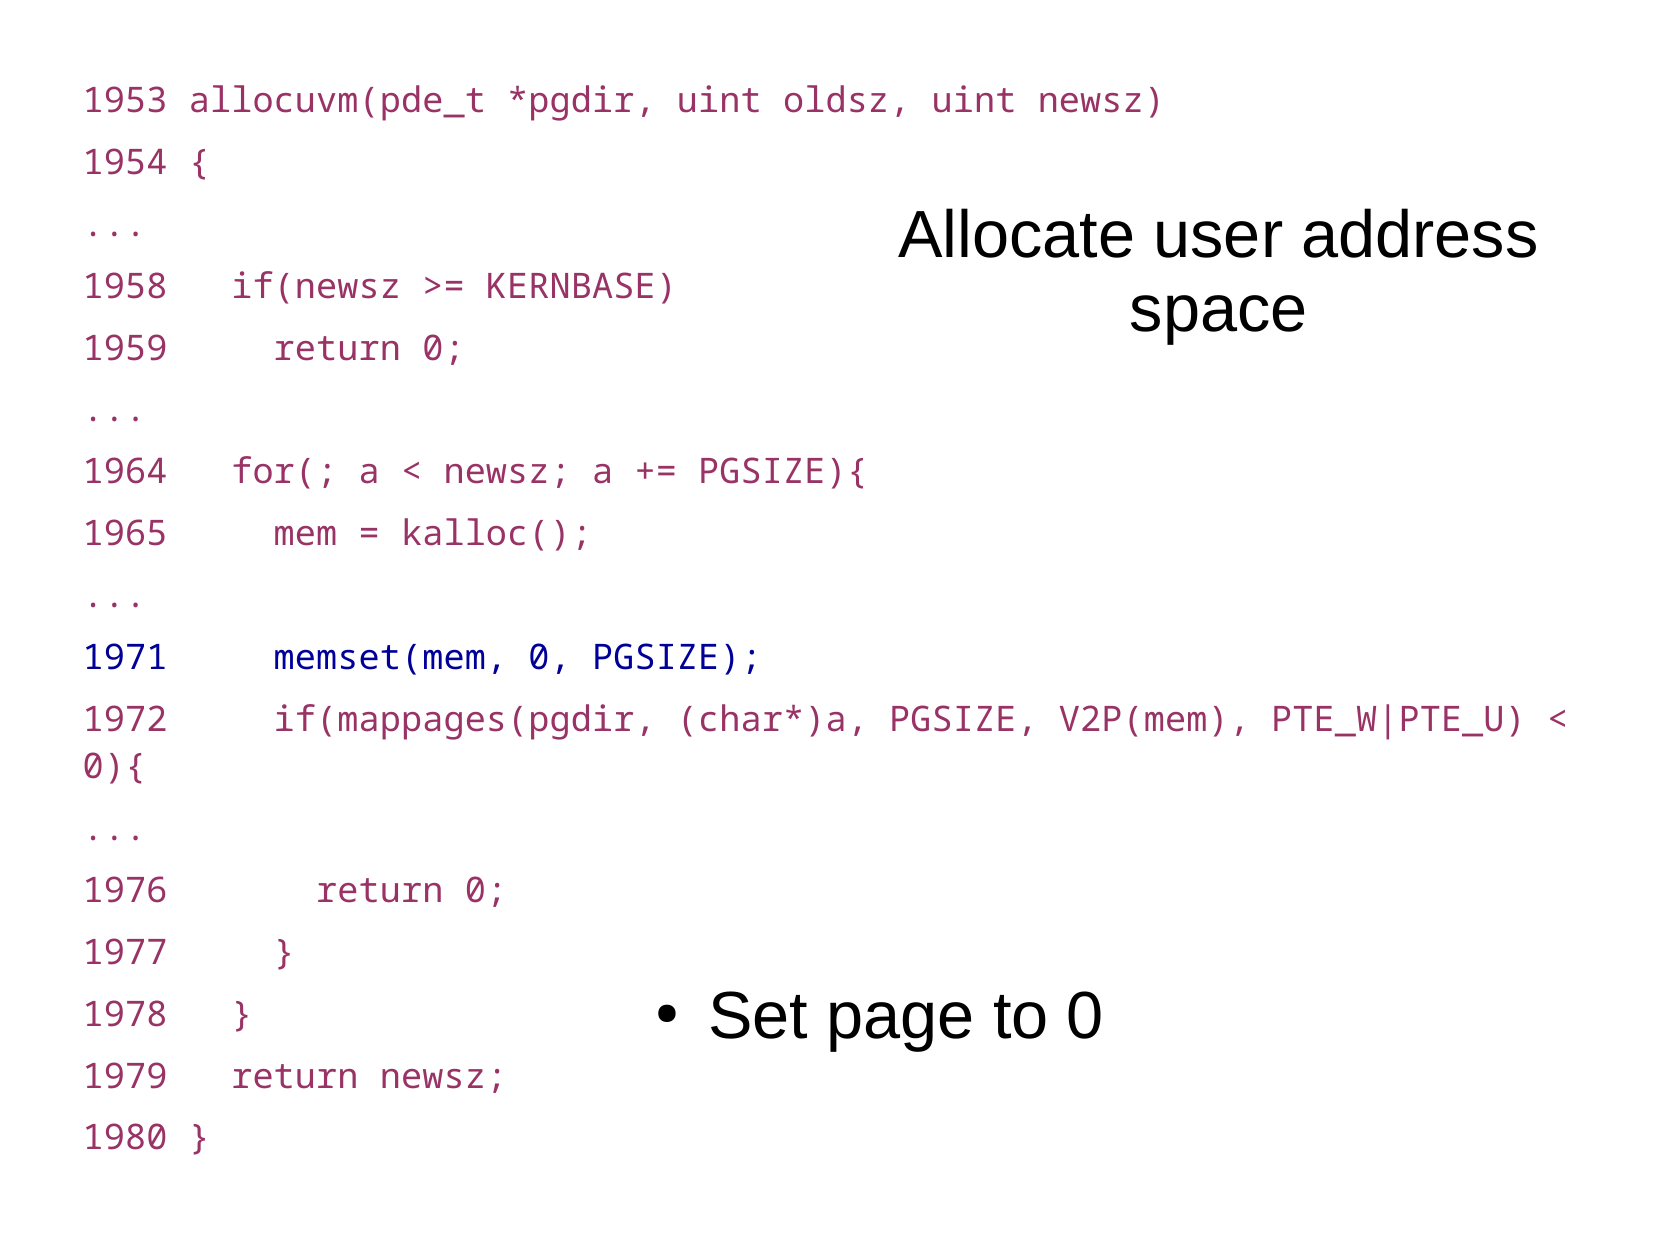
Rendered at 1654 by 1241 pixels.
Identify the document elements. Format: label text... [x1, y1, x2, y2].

list 1953 allocuvm(pde_t *pgdir, uint oldsz, uint newsz) 1954 { ... 1958 if(newsz >= KERNBASE) 1959 return 0; ... 1964 for(; a < newsz; a += PGSIZE){ 1965 mem = kalloc(); ... 1971 memset(mem, 0, PGSIZE); 1972 if(mappages(pgdir, (char*)a, PGSIZE, V2P(mem), PTE_W|PTE_U) < 0){ ... 1976 return 0; 1977 } 1978 } 1979 return newsz; 1980 } [82, 75, 1571, 1163]
title Allocate user address space [825, 167, 1613, 376]
list Set page to 0 [637, 978, 1530, 1126]
